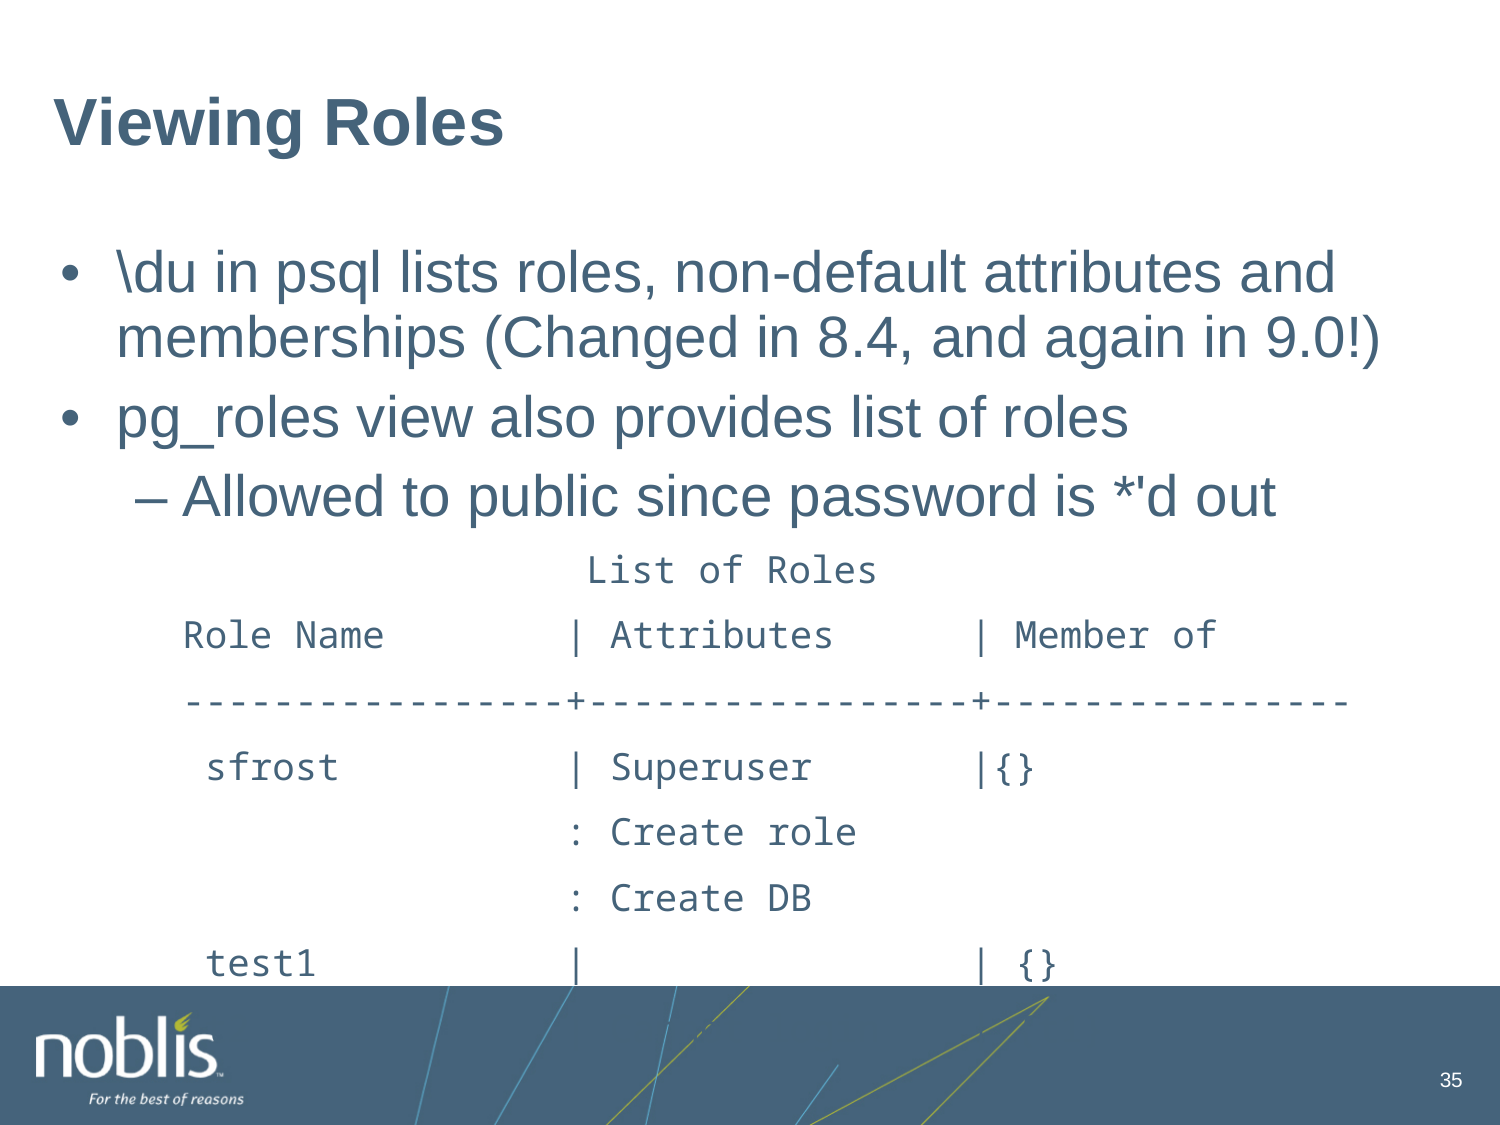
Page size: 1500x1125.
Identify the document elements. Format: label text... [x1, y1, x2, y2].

picture [0, 986, 1500, 1125]
title Viewing Roles [53, 38, 1438, 211]
list \du in psql lists roles, non-default attributes and memberships (Changed in 8.4, and again in 9.0!) pg_roles view also provides list of roles Allowed to public since password is *'d out List of Roles Role Name | Attributes | Member of -----------------+-----------------+---------------- sfrost | Superuser |{} : Create role : Create DB test1 | | {} t2 | Cannot login | {t1} [60, 239, 1437, 989]
